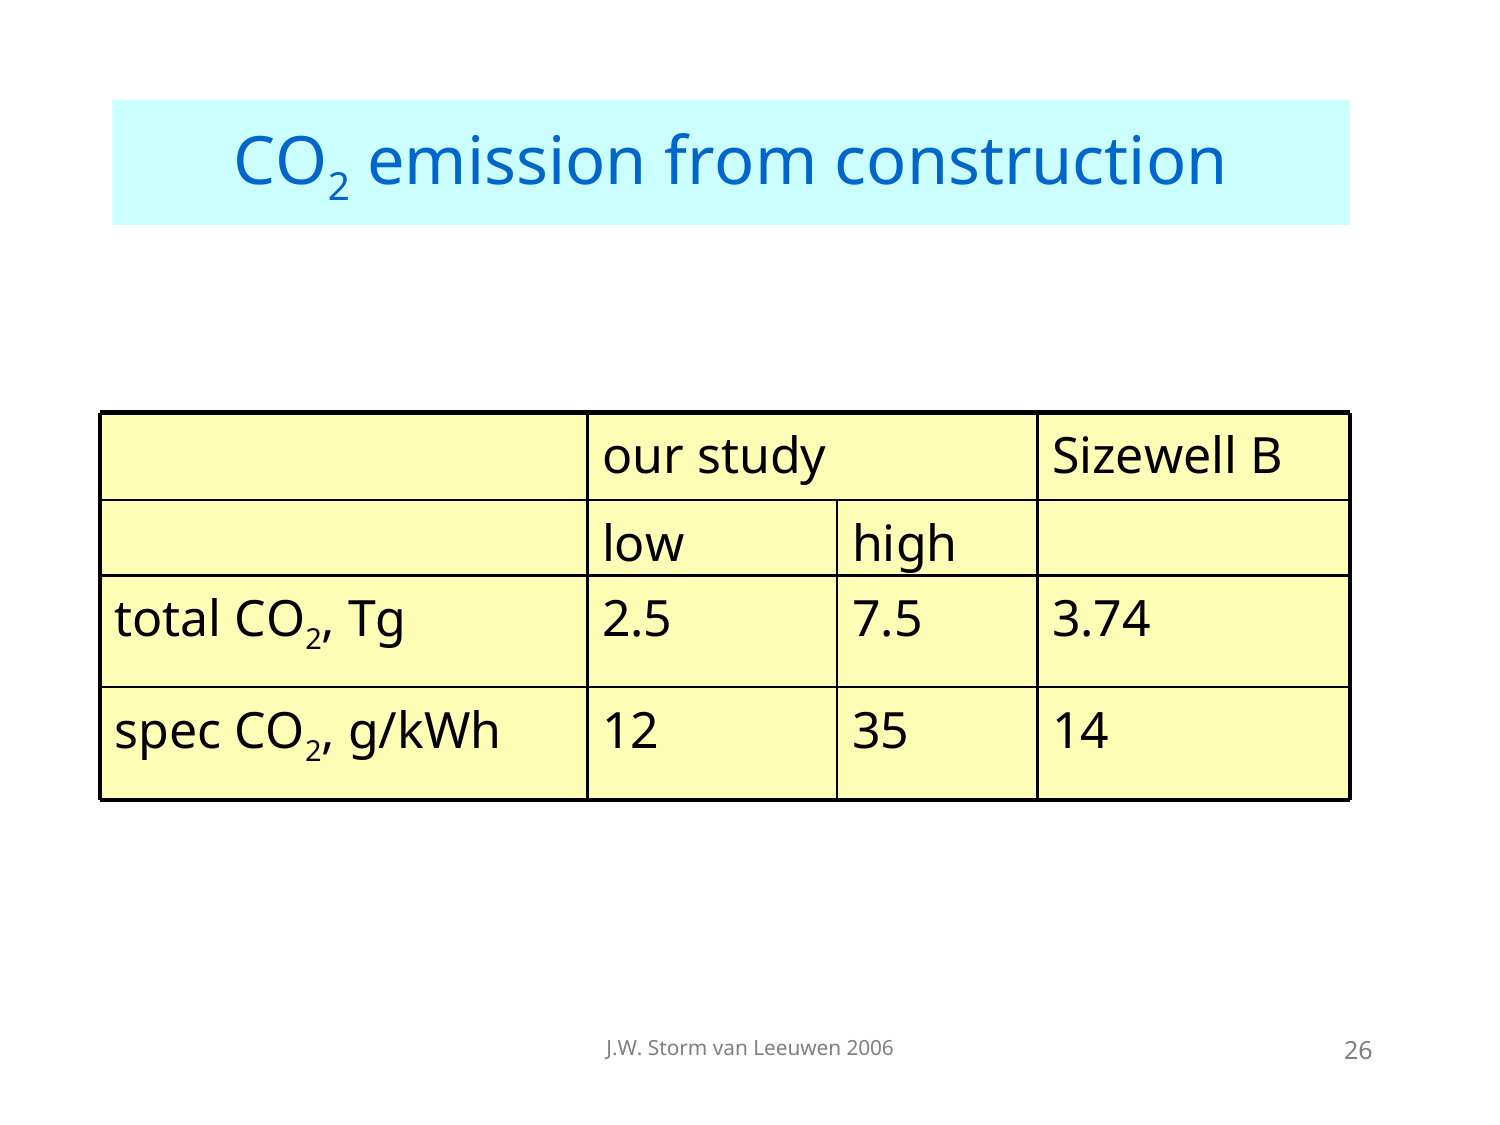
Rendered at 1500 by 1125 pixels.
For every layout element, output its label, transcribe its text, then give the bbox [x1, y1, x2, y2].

text_box [102, 501, 586, 574]
text_box low [589, 501, 836, 574]
text_box Sizewell B [1039, 415, 1348, 499]
text_box spec CO2, g/kWh [102, 688, 586, 798]
text_box high [838, 501, 1036, 574]
text_box CO2 emission from construction [112, 99, 1350, 225]
text_box 12 [589, 688, 836, 798]
text_box total CO2, Tg [102, 577, 586, 686]
text_box 2.5 [589, 577, 836, 686]
text_box [102, 415, 586, 499]
text_box 35 [838, 688, 1036, 798]
text_box [1039, 501, 1348, 574]
text_box 7.5 [838, 577, 1036, 686]
text_box 14 [1039, 688, 1348, 798]
text_box 3.74 [1039, 577, 1348, 686]
text_box our study [589, 415, 1036, 499]
